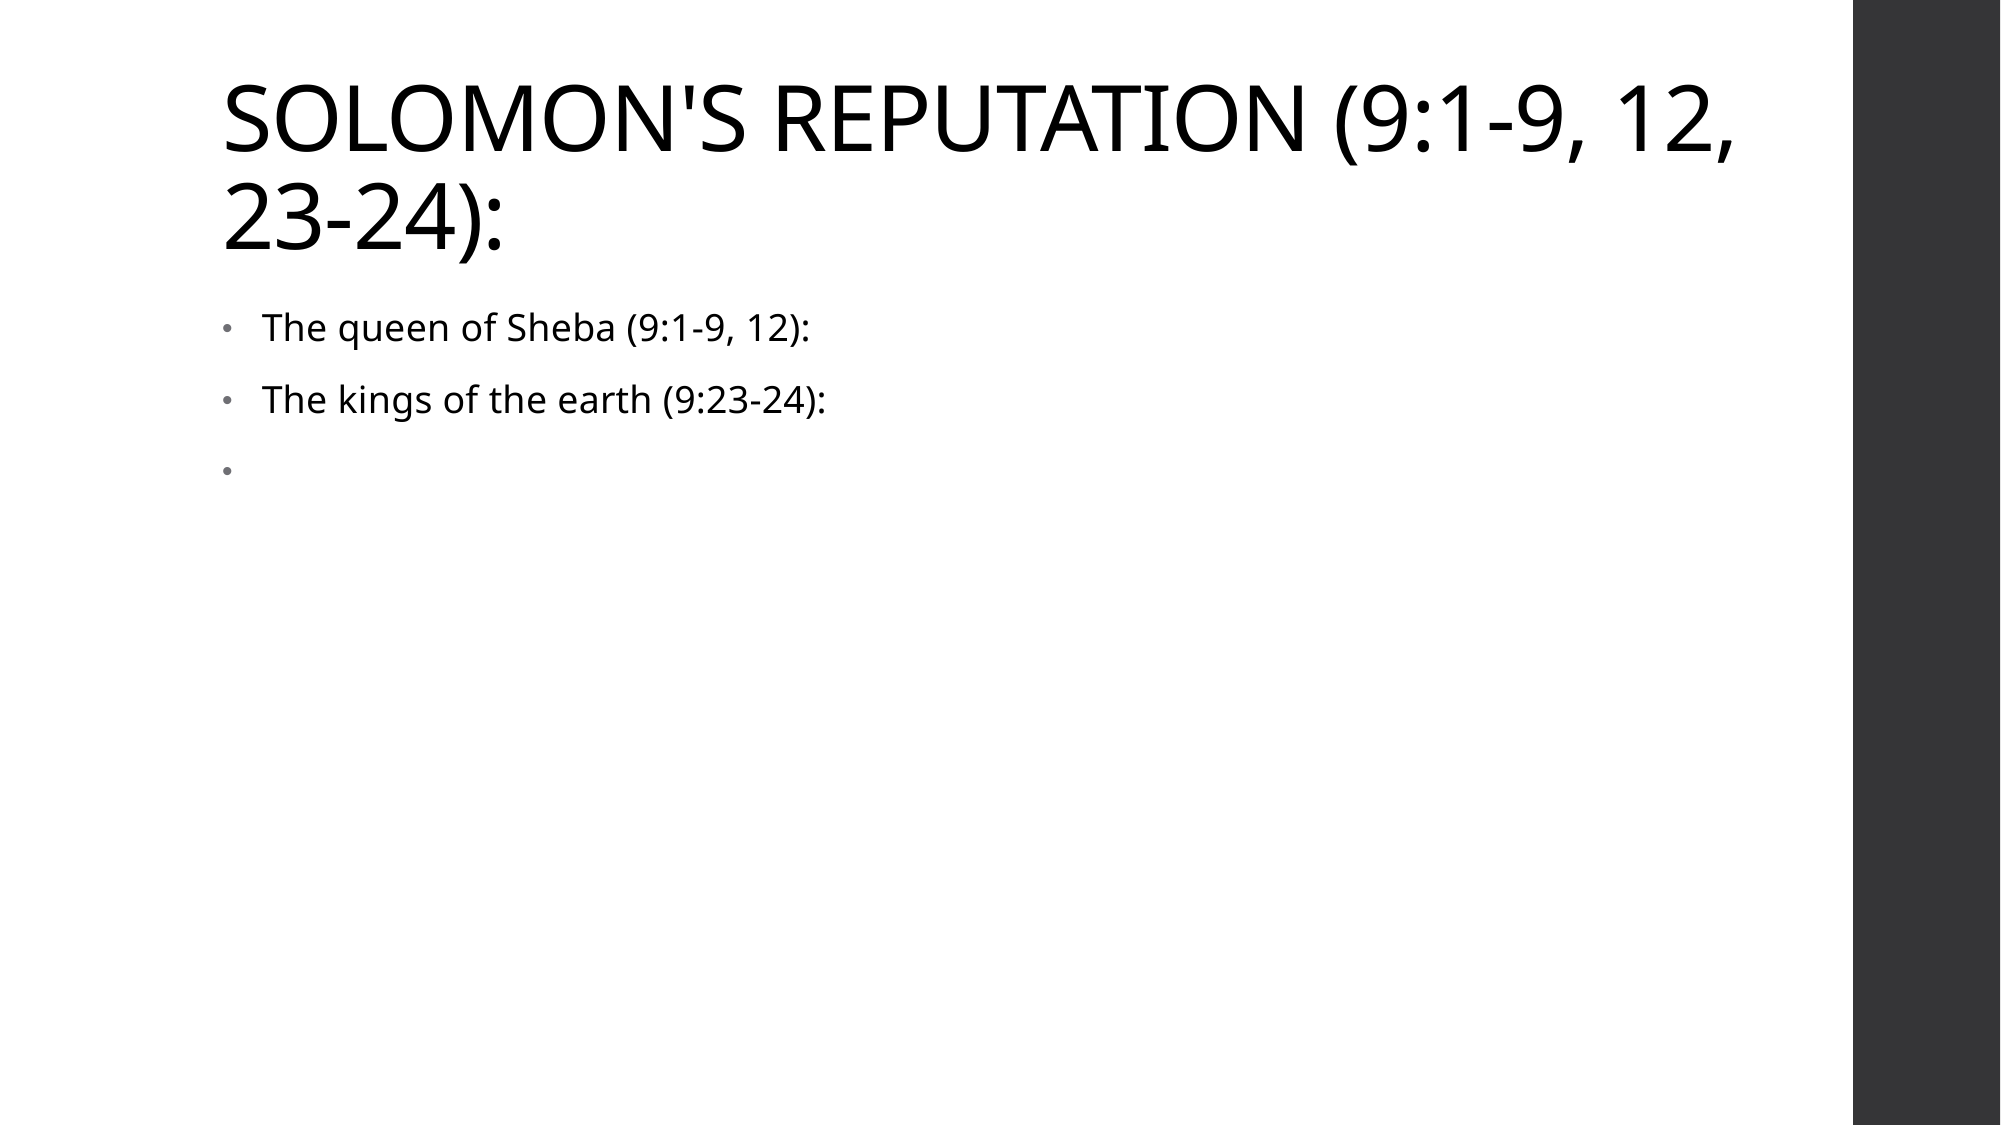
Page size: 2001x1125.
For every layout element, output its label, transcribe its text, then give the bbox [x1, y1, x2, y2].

title SOLOMON'S REPUTATION (9:1-9, 12, 23-24): [206, 60, 1797, 278]
list The queen of Sheba (9:1-9, 12): The kings of the earth (9:23-24): [206, 299, 1617, 1014]
